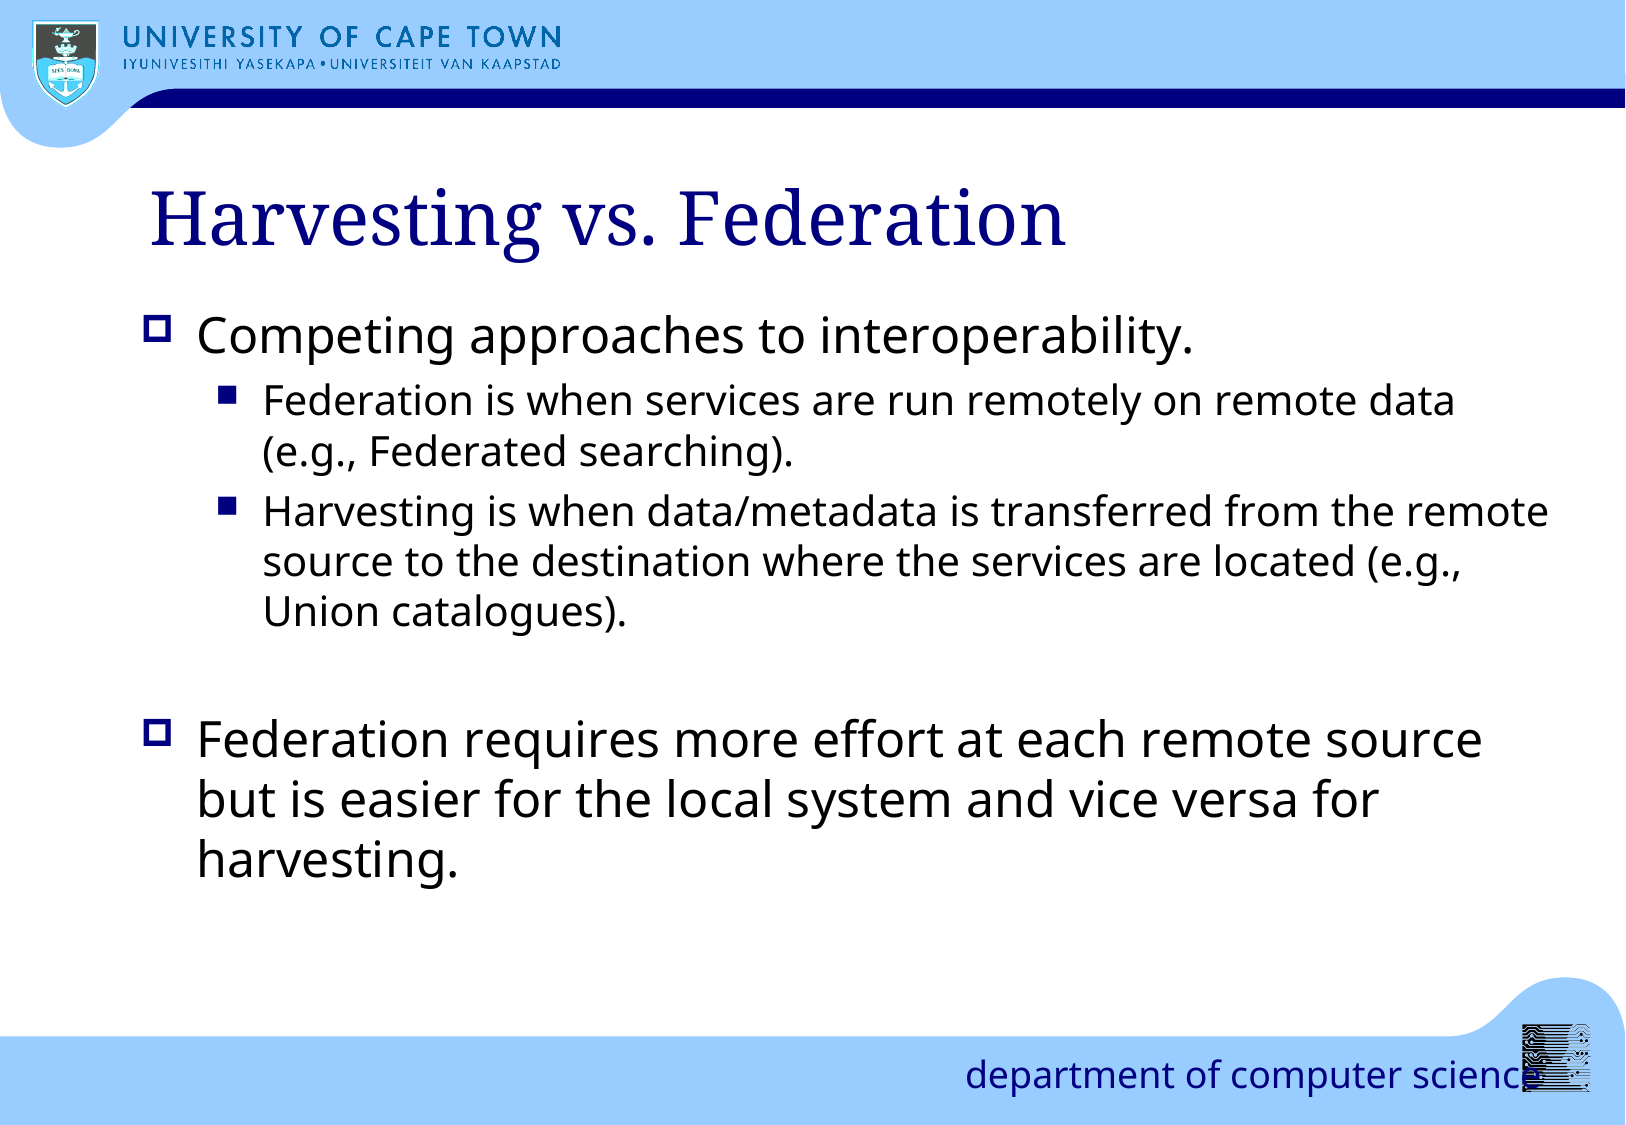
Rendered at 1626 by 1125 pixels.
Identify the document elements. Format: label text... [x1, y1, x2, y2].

picture [1526, 1070, 1536, 1076]
list Competing approaches to interoperability. Federation is when services are run remotely on remote data (e.g., Federated searching). Harvesting is when data/metadata is transferred from the remote source to the destination where the services are located (e.g., Union catalogues). Federation requires more effort at each remote source but is easier for the local system and vice versa for harvesting. [125, 296, 1570, 949]
picture [120, 23, 563, 71]
title Harvesting vs. Federation [134, 140, 1571, 268]
picture [1522, 1024, 1591, 1092]
